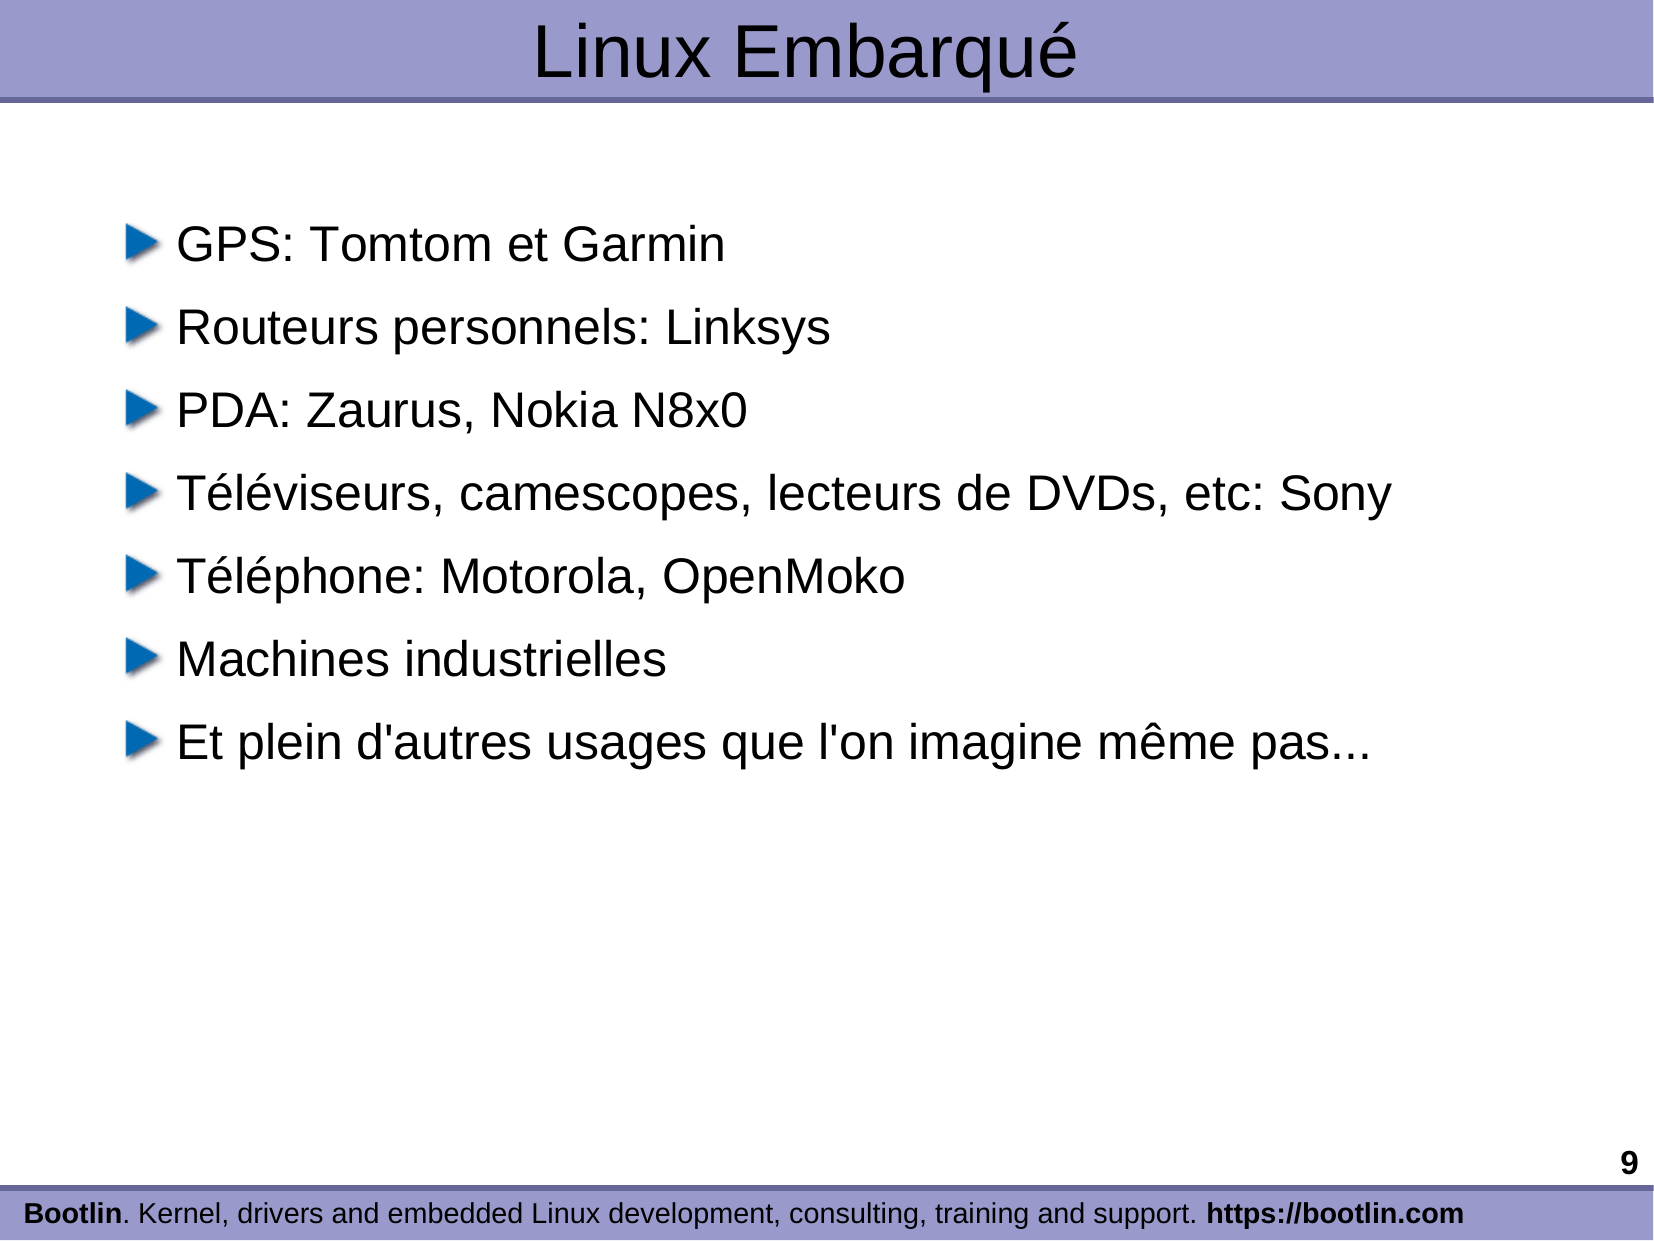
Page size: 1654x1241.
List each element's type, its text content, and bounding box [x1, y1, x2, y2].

list GPS: Tomtom et Garmin Routeurs personnels: Linksys PDA: Zaurus, Nokia N8x0 Téléviseurs, camescopes, lecteurs de DVDs, etc: Sony Téléphone: Motorola, OpenMoko Machines industrielles Et plein d'autres usages que l'on imagine même pas... [105, 216, 1518, 1066]
title Linux Embarqué [60, 5, 1551, 97]
